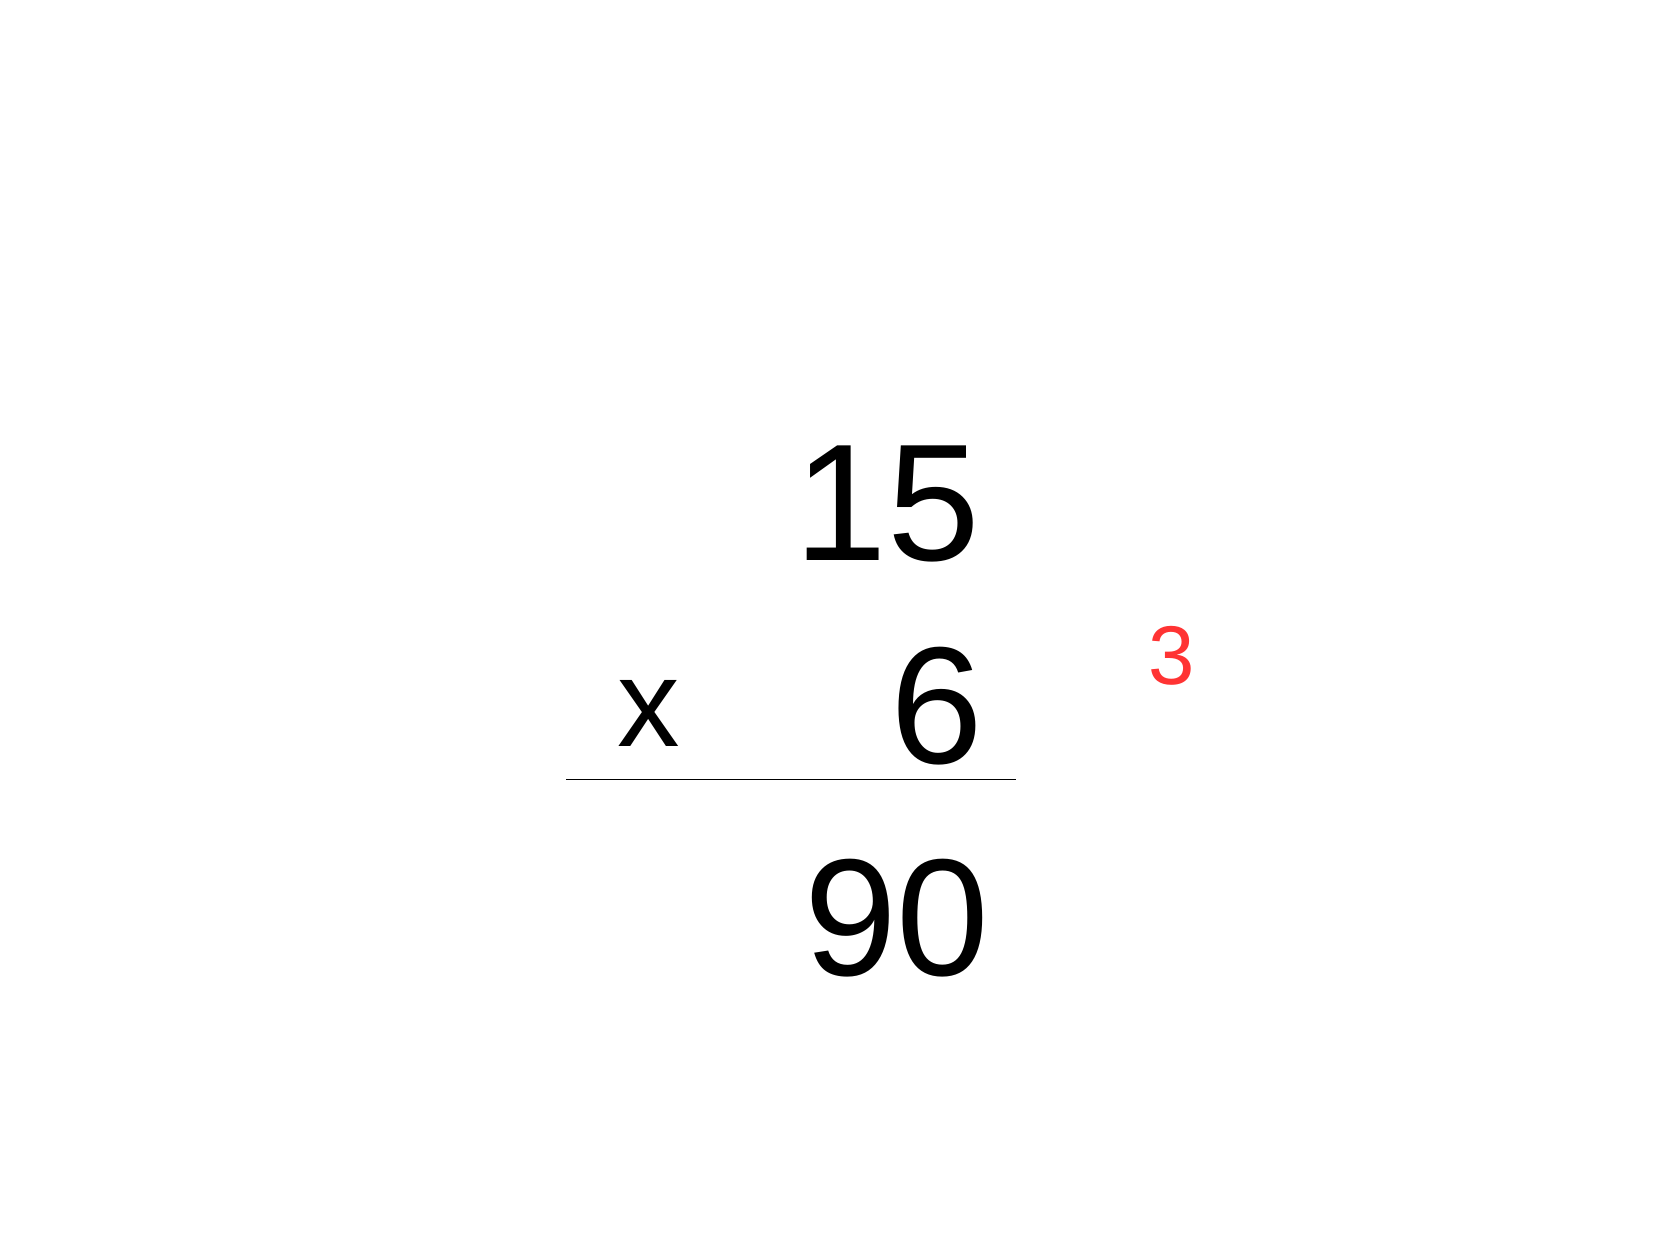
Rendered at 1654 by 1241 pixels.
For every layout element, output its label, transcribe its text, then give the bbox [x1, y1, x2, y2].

text_box 6 [875, 605, 1029, 807]
text_box x [602, 625, 745, 779]
text_box 3 [1133, 602, 1241, 711]
text_box 15 [779, 401, 1004, 603]
text_box 90 [696, 817, 1099, 1205]
